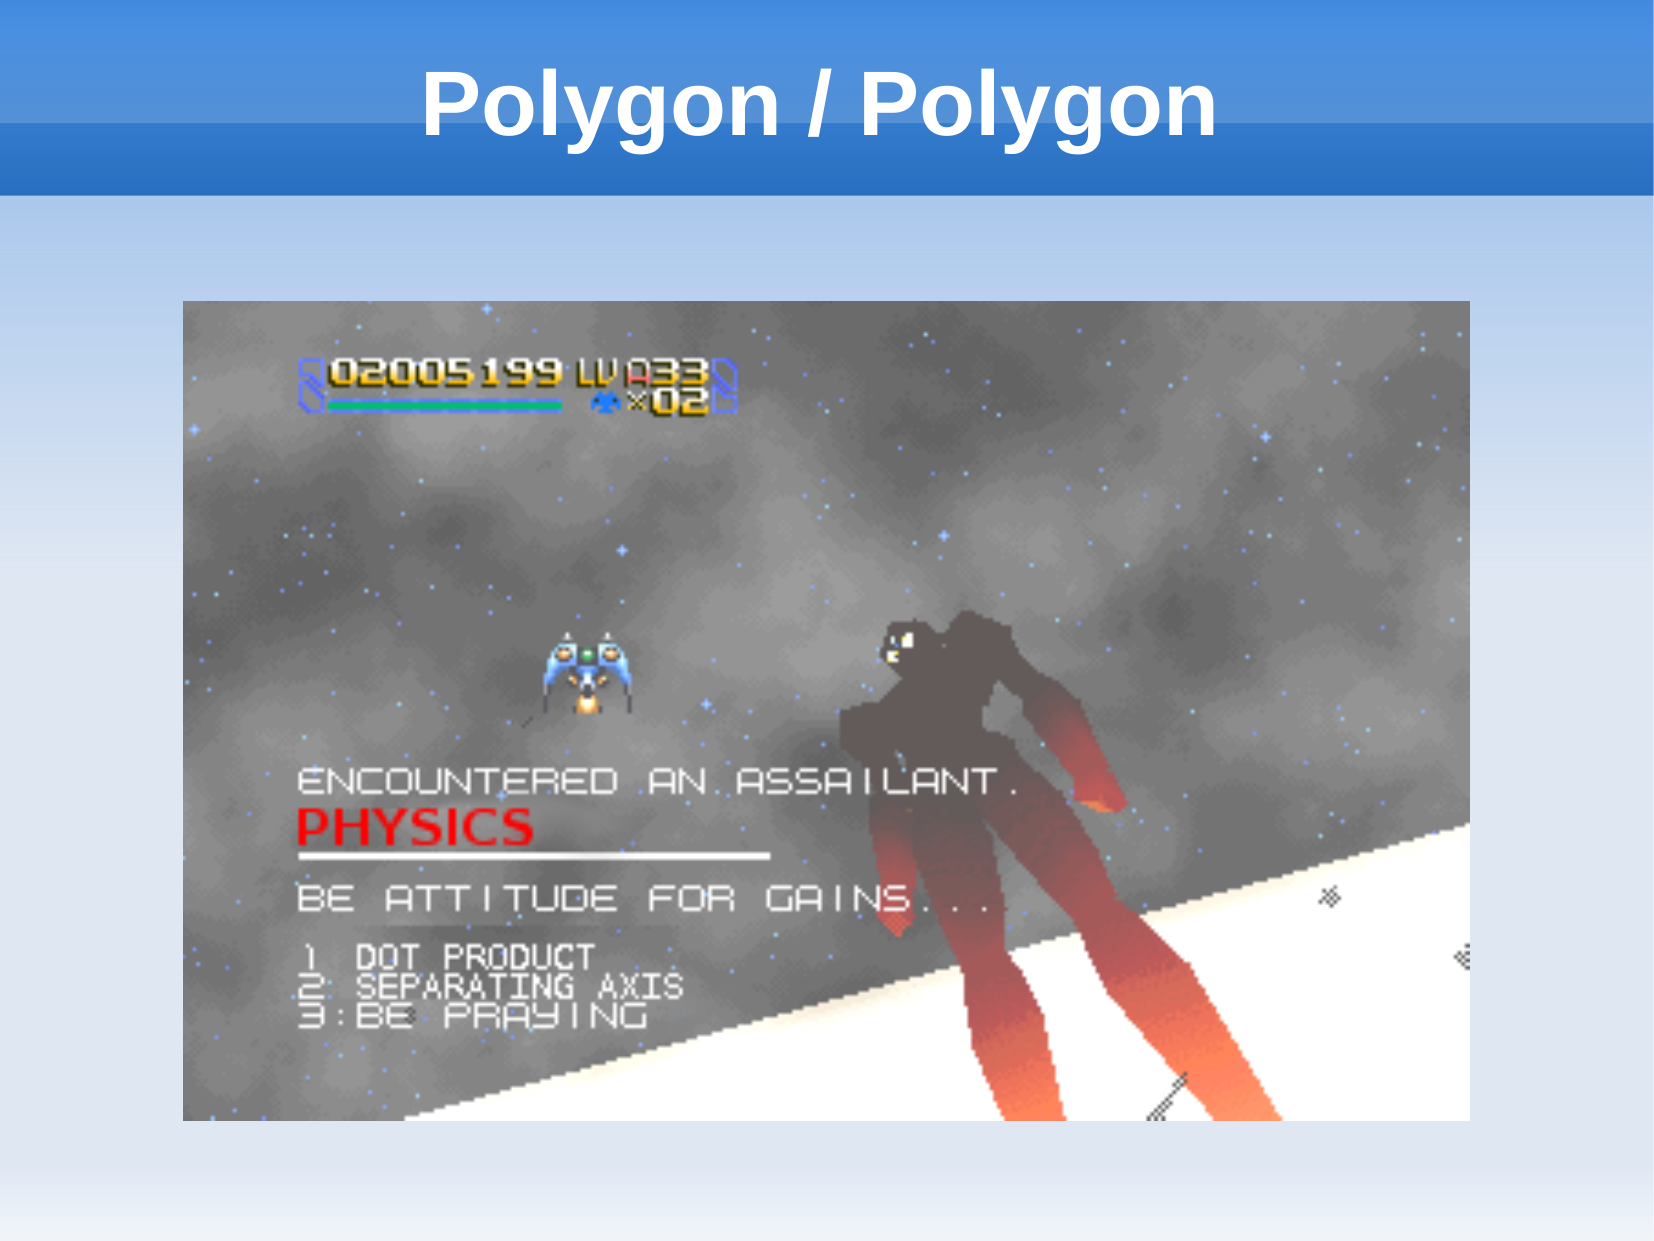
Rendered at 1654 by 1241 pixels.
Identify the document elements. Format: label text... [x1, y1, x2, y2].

picture [0, 0, 1654, 1241]
title Polygon / Polygon [76, 0, 1565, 208]
